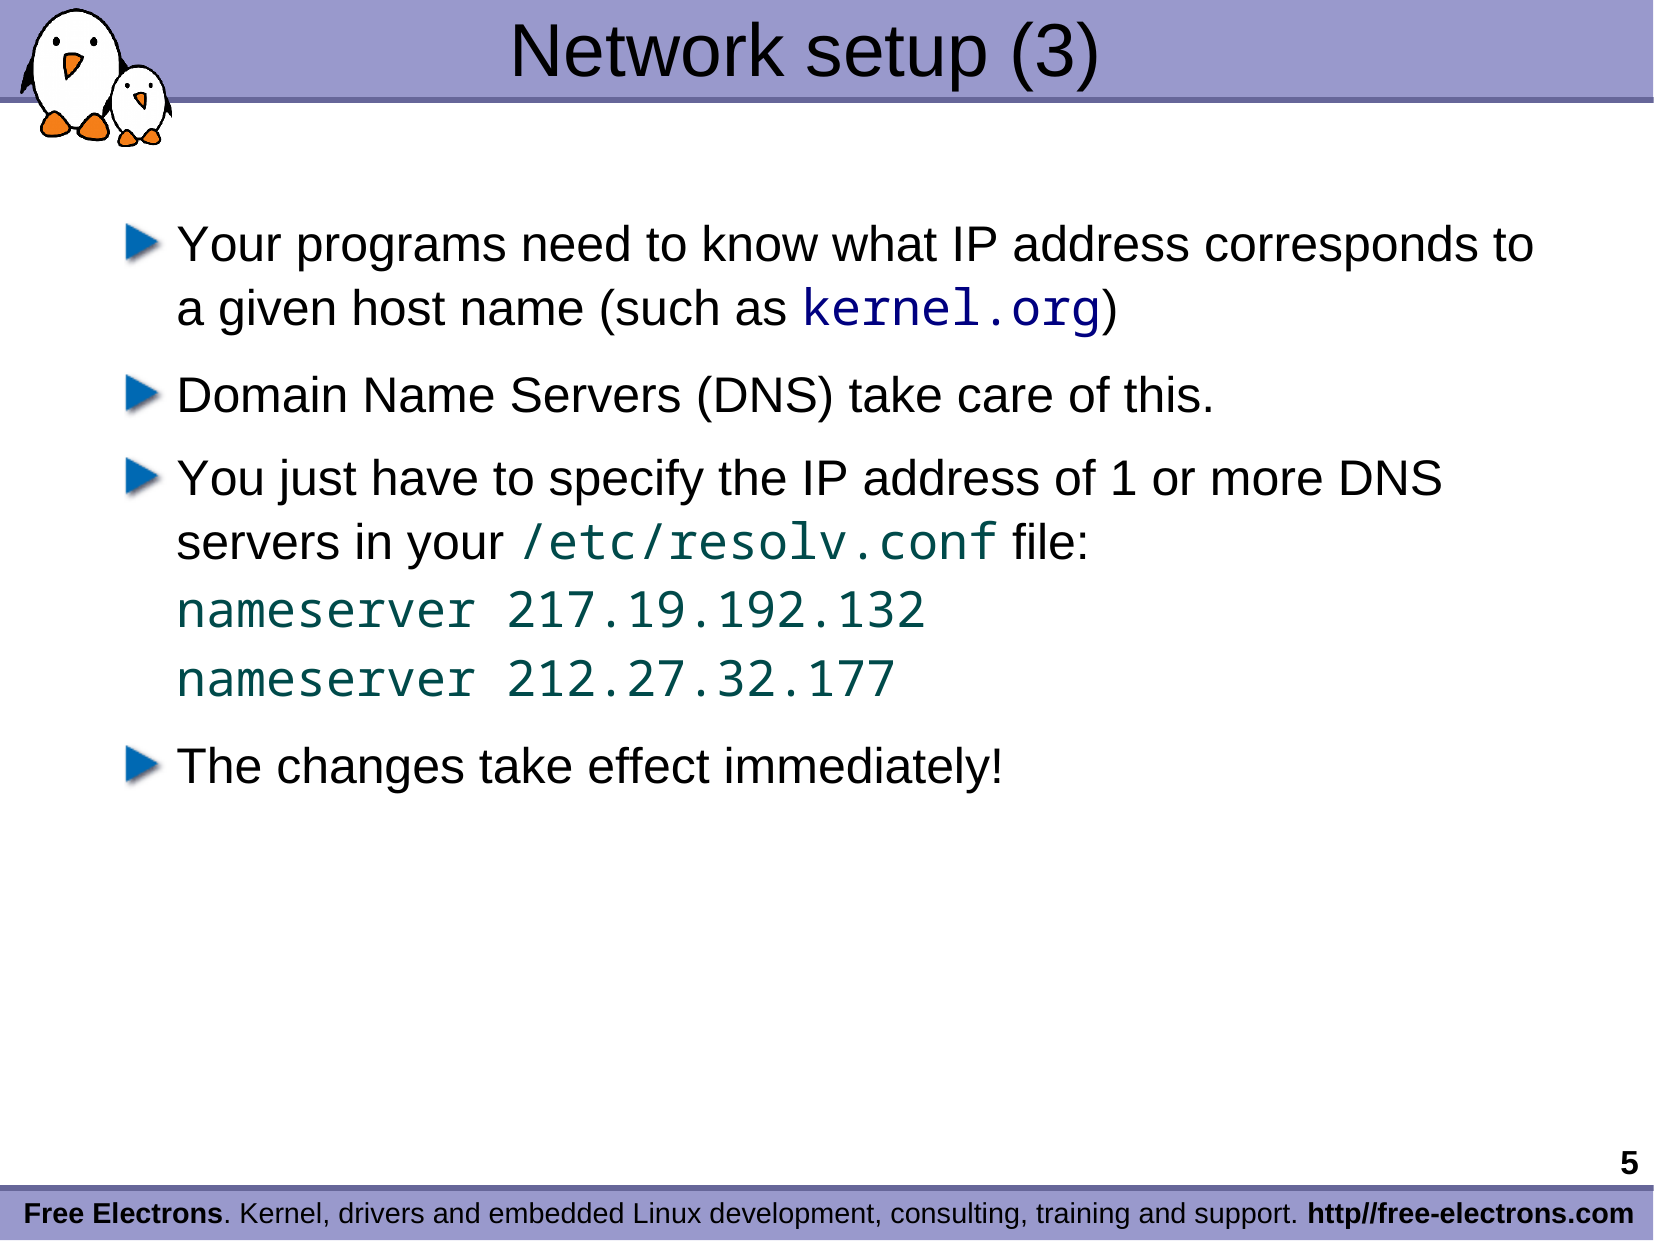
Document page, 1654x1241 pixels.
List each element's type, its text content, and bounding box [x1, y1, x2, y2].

list Your programs need to know what IP address corresponds to a given host name (such as kernel.org) Domain Name Servers (DNS) take care of this. You just have to specify the IP address of 1 or more DNS servers in your /etc/resolv.conf file: nameserver 217.19.192.132 nameserver 212.27.32.177 The changes take effect immediately! [105, 216, 1543, 1050]
title Network setup (3) [60, 0, 1551, 101]
picture [20, 8, 172, 147]
